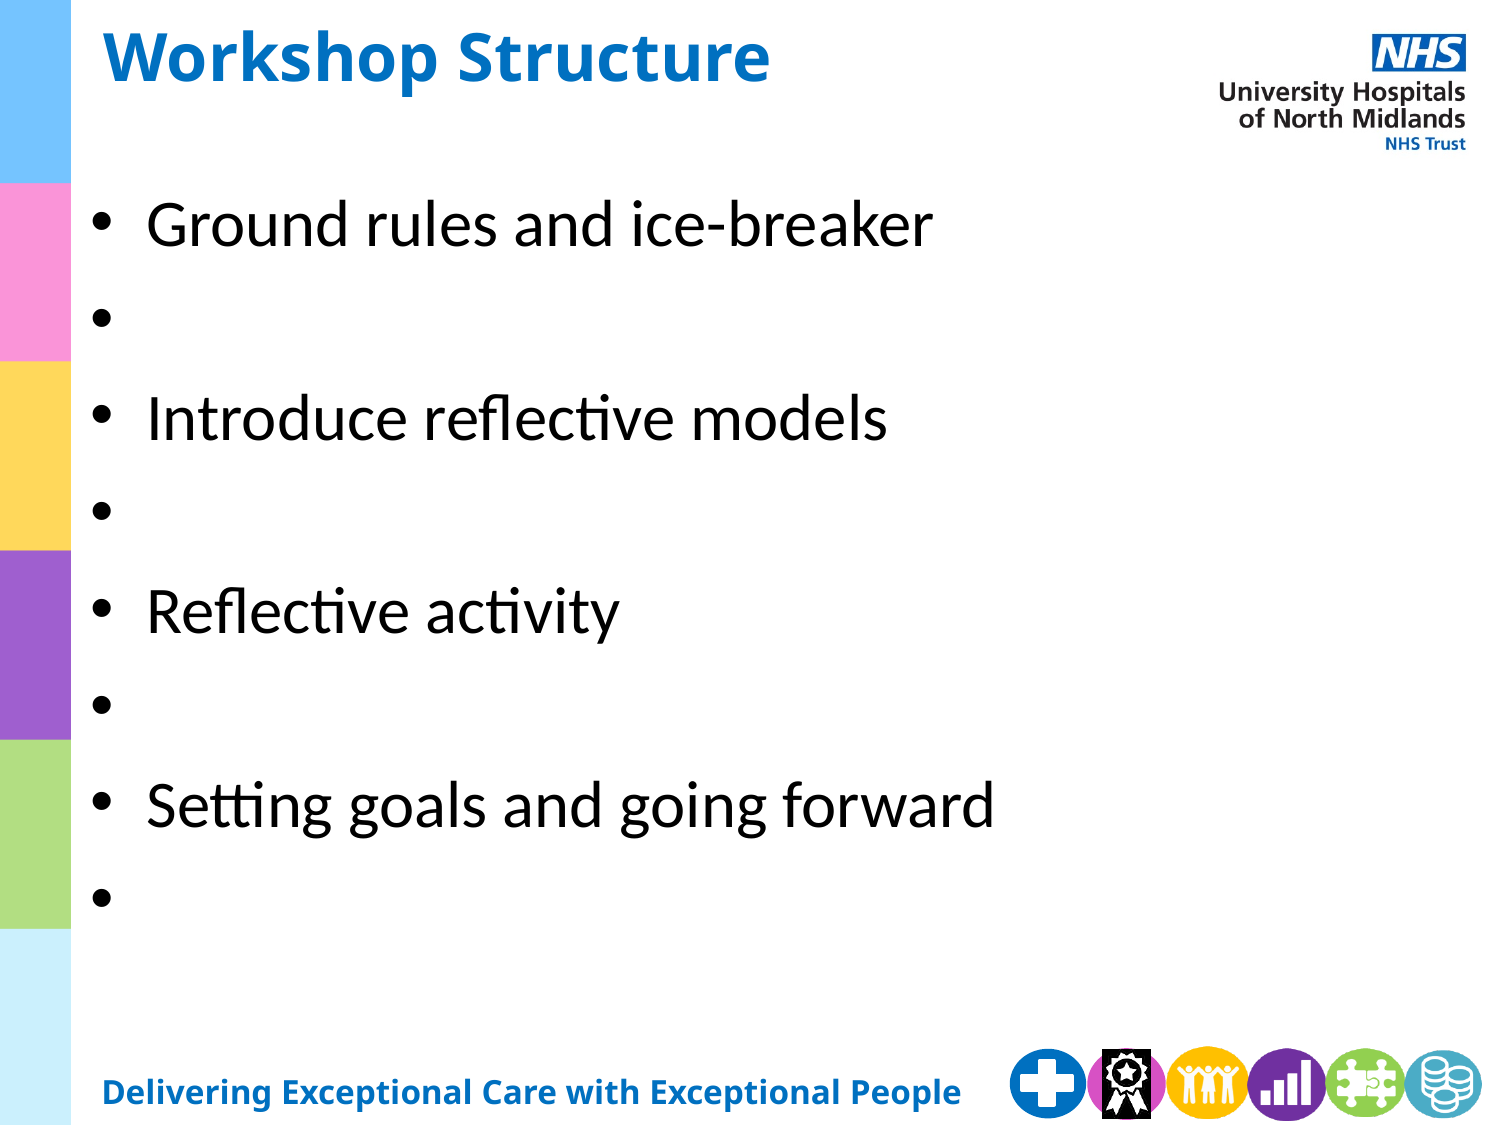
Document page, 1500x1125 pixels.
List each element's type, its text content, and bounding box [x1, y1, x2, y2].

list Ground rules and ice-breaker Introduce reflective models Reflective activity Setting goals and going forward [75, 172, 1426, 1005]
title Workshop Structure [88, 7, 1205, 103]
